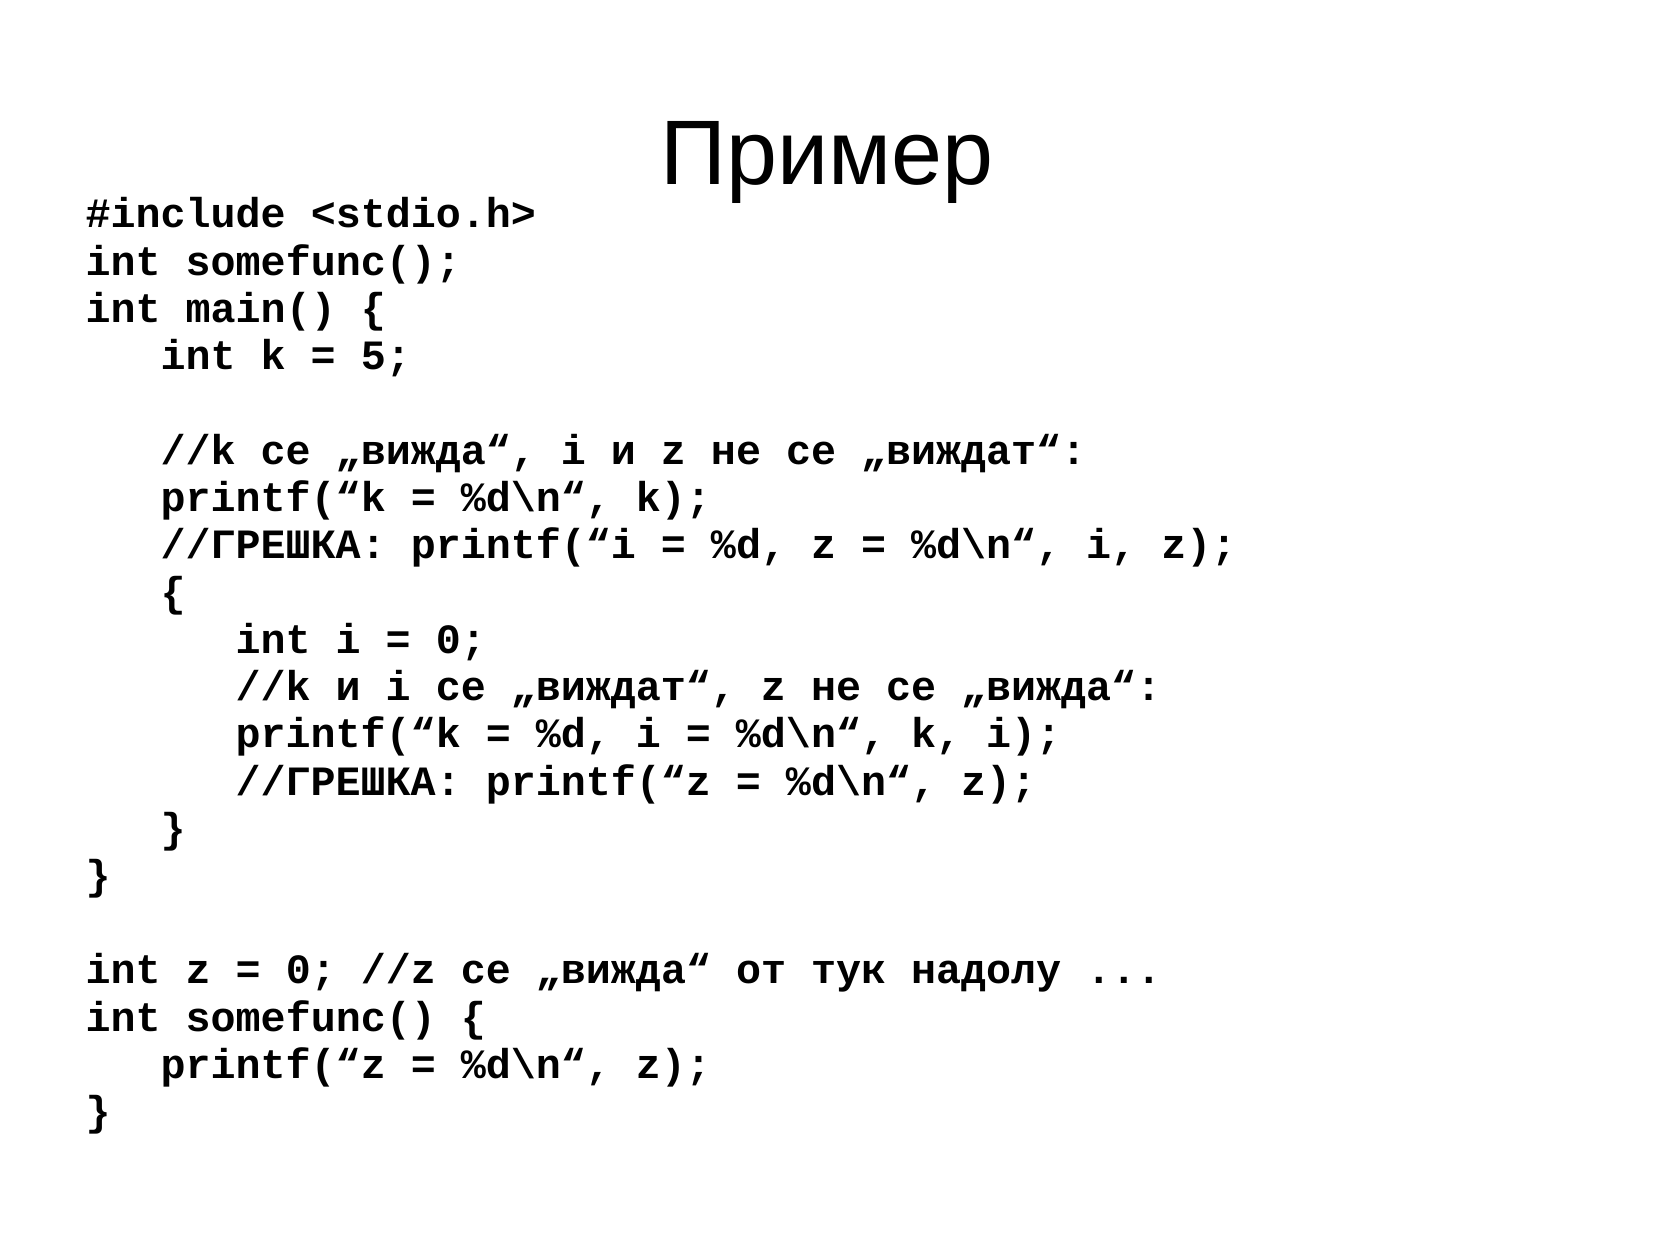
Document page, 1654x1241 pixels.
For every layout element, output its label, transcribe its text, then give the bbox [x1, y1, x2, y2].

text_box #include <stdio.h> int somefunc(); int main() { int k = 5; //k се „вижда“, i и z не се „виждат“: printf(“k = %d\n“, k); //ГРЕШКА: printf(“i = %d, z = %d\n“, i, z); { int i = 0; //k и i се „виждат“, z не се „вижда“: printf(“k = %d, i = %d\n“, k, i); //ГРЕШКА: printf(“z = %d\n“, z); } } int z = 0; //z се „вижда“ от тук надолу ... int somefunc() { printf(“z = %d\n“, z); } [70, 185, 1654, 1205]
title Пример [82, 49, 1571, 185]
